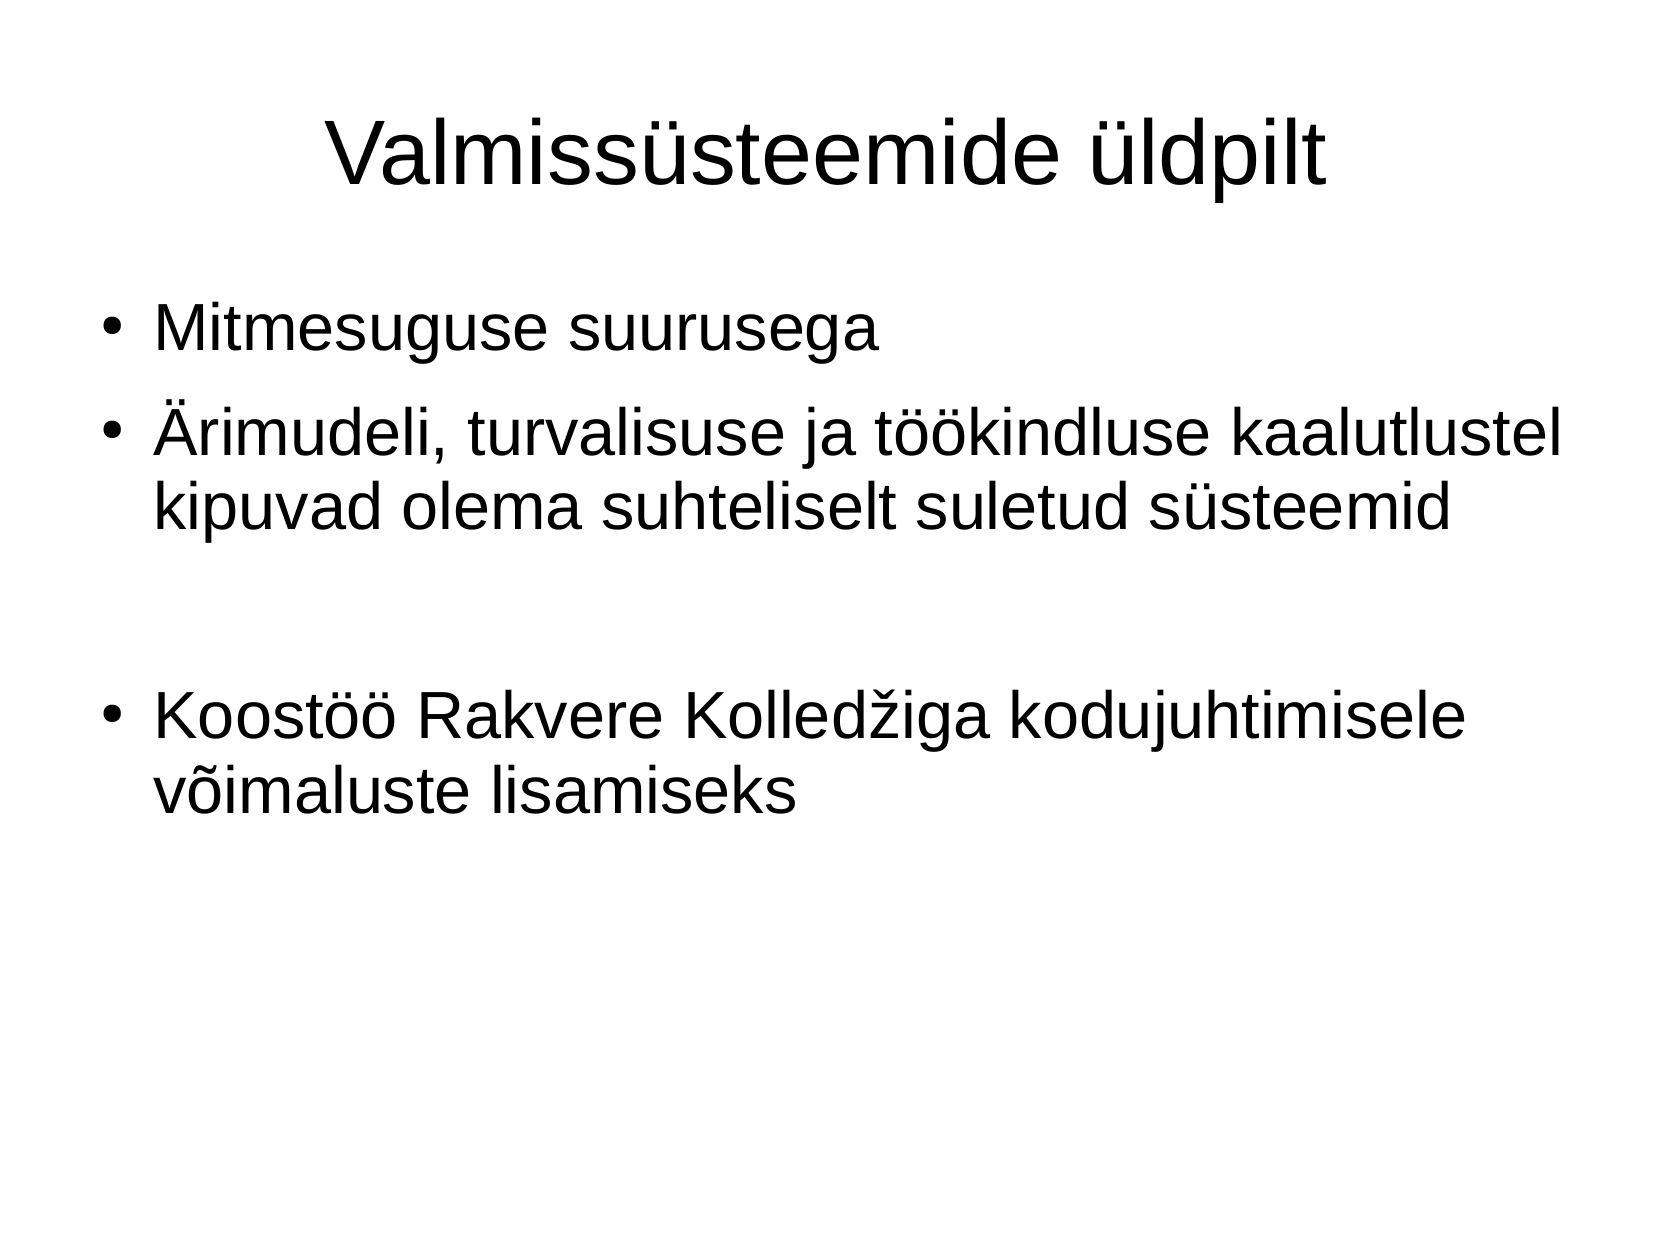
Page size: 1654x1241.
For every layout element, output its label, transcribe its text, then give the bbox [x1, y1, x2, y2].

title Valmissüsteemide üldpilt [82, 49, 1571, 257]
list Mitmesuguse suurusega Ärimudeli, turvalisuse ja töökindluse kaalutlustel kipuvad olema suhteliselt suletud süsteemid Koostöö Rakvere Kolledžiga kodujuhtimisele võimaluste lisamiseks [82, 290, 1571, 1010]
